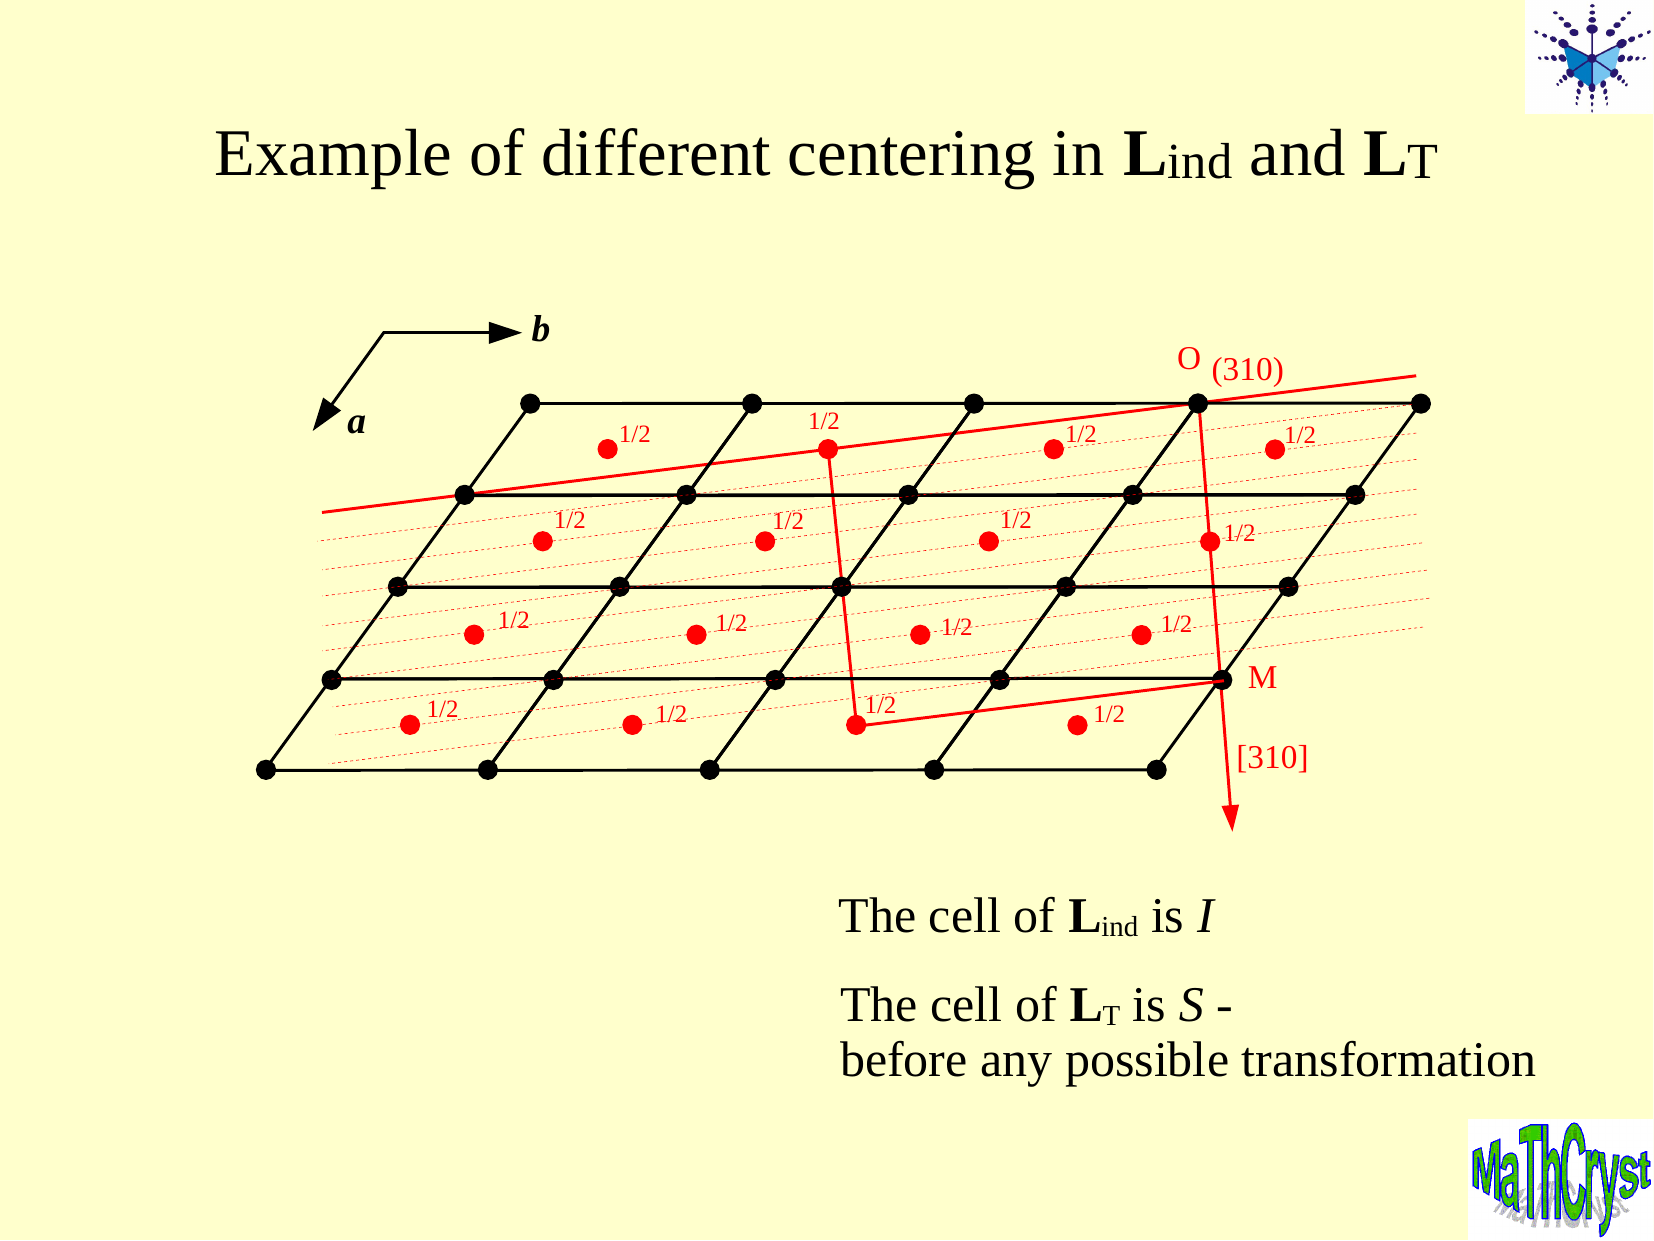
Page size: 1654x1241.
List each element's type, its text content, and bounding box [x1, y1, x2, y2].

text_box [401, 716, 419, 734]
text_box [1412, 394, 1430, 413]
text_box [544, 671, 563, 689]
text_box [980, 532, 998, 551]
text_box 1/2 [618, 420, 652, 452]
text_box [832, 578, 851, 596]
text_box [766, 671, 785, 689]
text_box 1/2 [715, 609, 748, 641]
text_box [1057, 578, 1075, 596]
text_box 1/2 [1093, 700, 1126, 732]
text_box 1/2 [1160, 610, 1193, 642]
text_box [456, 486, 474, 504]
text_box [310] [1236, 738, 1310, 777]
text_box [911, 626, 929, 644]
text_box [257, 761, 275, 779]
text_box [899, 486, 918, 504]
text_box [1201, 533, 1219, 551]
text_box [1068, 716, 1087, 734]
text_box b [531, 307, 551, 350]
text_box [1189, 394, 1207, 413]
text_box O [1177, 339, 1207, 386]
text_box [677, 486, 696, 504]
picture [1525, 0, 1654, 114]
text_box 1/2 [1000, 506, 1033, 538]
text_box [688, 626, 706, 644]
text_box [389, 578, 407, 596]
text_box 1/2 [940, 613, 973, 645]
text_box [598, 440, 617, 458]
text_box [1124, 486, 1142, 504]
text_box 1/2 [1284, 421, 1317, 453]
text_box [991, 671, 1009, 689]
text_box [623, 716, 642, 734]
text_box [1266, 440, 1284, 459]
text_box [1213, 671, 1231, 689]
text_box [611, 578, 629, 596]
text_box [743, 394, 761, 413]
text_box [701, 761, 719, 779]
text_box 1/2 [1065, 419, 1098, 451]
text_box 1/2 [772, 506, 805, 538]
text_box 1/2 [426, 695, 459, 727]
text_box [1279, 578, 1298, 596]
text_box 1/2 [808, 407, 841, 439]
text_box (310) [1211, 350, 1285, 388]
text_box 1/2 [1223, 518, 1256, 550]
text_box [925, 761, 943, 779]
text_box [322, 671, 341, 689]
text_box 1/2 [655, 700, 688, 732]
text_box The cell of Lind is I [838, 888, 1231, 973]
title Example of different centering in Lind and LT [82, 49, 1571, 257]
text_box The cell of LT is S - before any possible transformation [840, 977, 1537, 1107]
text_box [965, 394, 983, 413]
text_box a [347, 400, 367, 442]
text_box [465, 626, 483, 644]
text_box [534, 532, 552, 550]
text_box [847, 716, 865, 734]
text_box M [1247, 658, 1278, 705]
text_box 1/2 [864, 691, 897, 723]
text_box 1/2 [497, 605, 531, 637]
text_box [756, 532, 774, 550]
text_box [819, 440, 837, 458]
picture [1468, 1119, 1654, 1241]
text_box [1346, 486, 1364, 504]
text_box [1045, 440, 1063, 458]
text_box 1/2 [553, 506, 587, 538]
text_box [521, 394, 539, 413]
text_box [1132, 626, 1151, 644]
text_box [479, 761, 497, 779]
text_box [1147, 761, 1166, 779]
